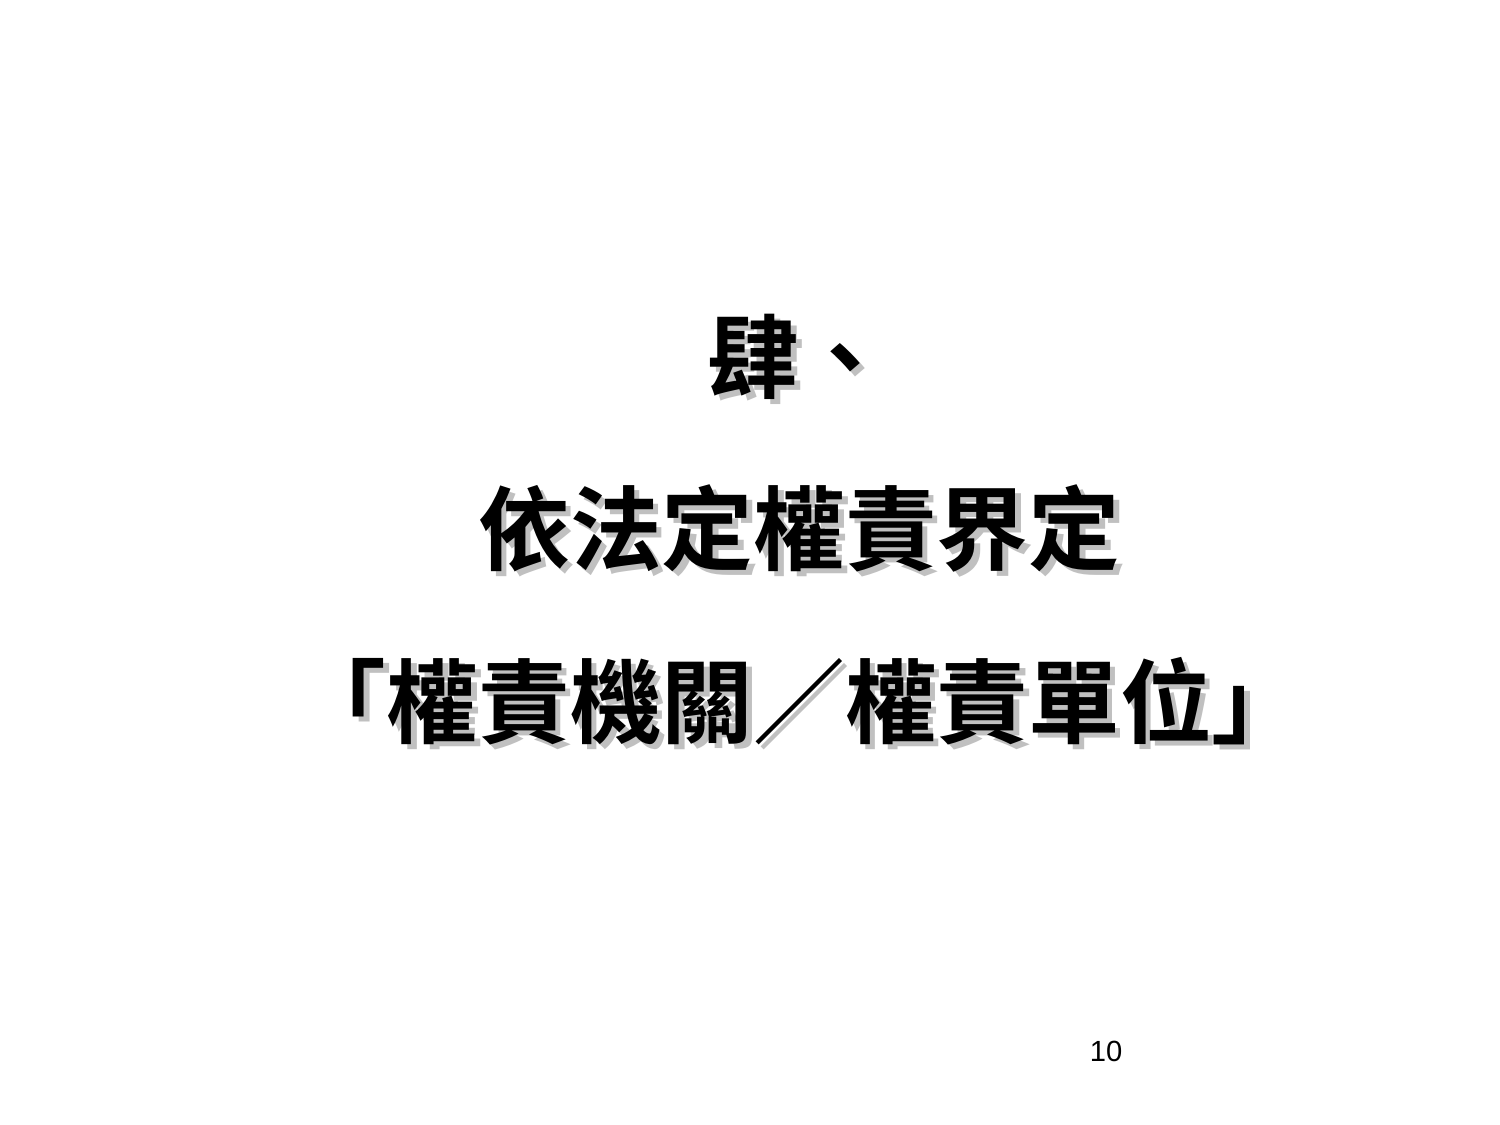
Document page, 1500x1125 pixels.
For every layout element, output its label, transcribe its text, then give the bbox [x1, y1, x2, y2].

text_box 肆、 依法定權責界定 「權責機關／權責單位」 [232, 292, 1367, 762]
text_box [1074, 1024, 1500, 1125]
